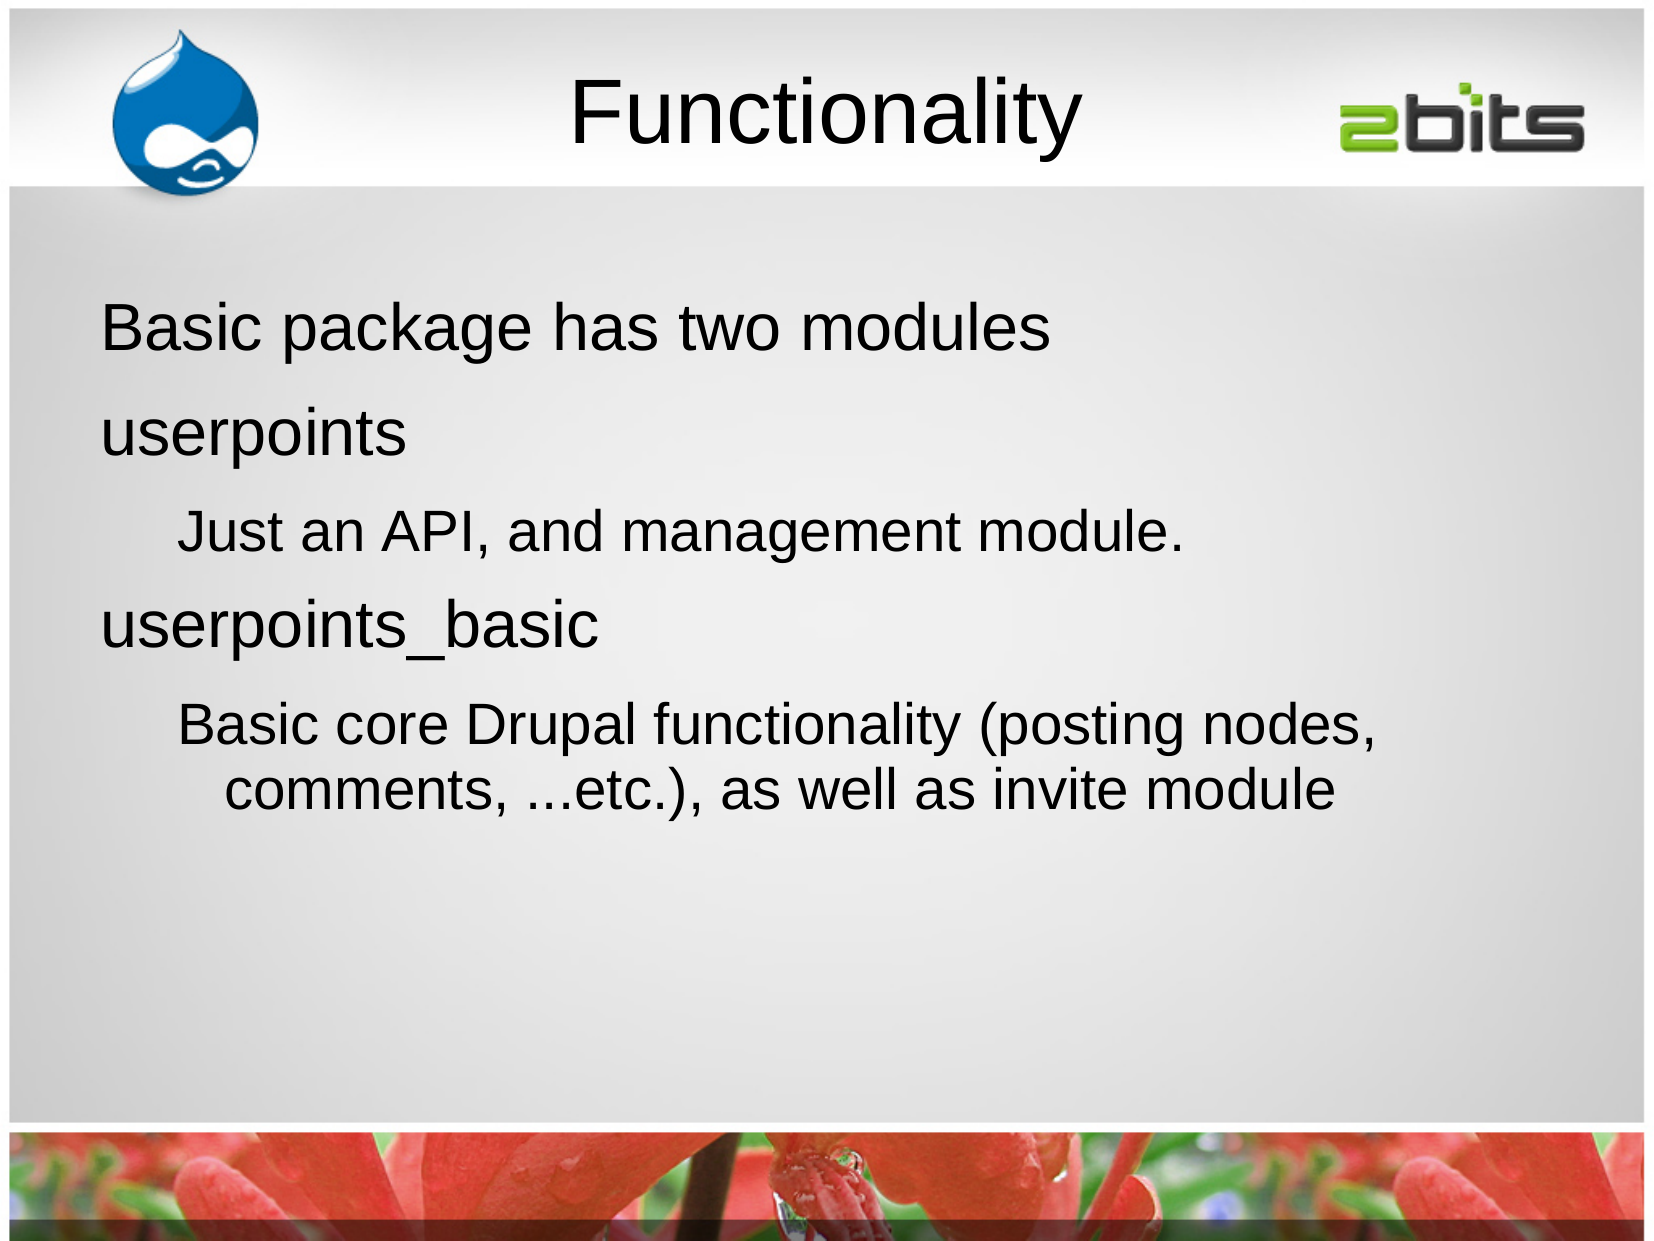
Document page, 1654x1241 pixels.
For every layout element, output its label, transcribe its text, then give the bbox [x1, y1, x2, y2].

picture [0, 0, 1654, 1241]
list Basic package has two modules userpoints Just an API, and management module. userpoints_basic Basic core Drupal functionality (posting nodes, comments, ...etc.), as well as invite module [82, 290, 1571, 1094]
title Functionality [82, 15, 1571, 208]
